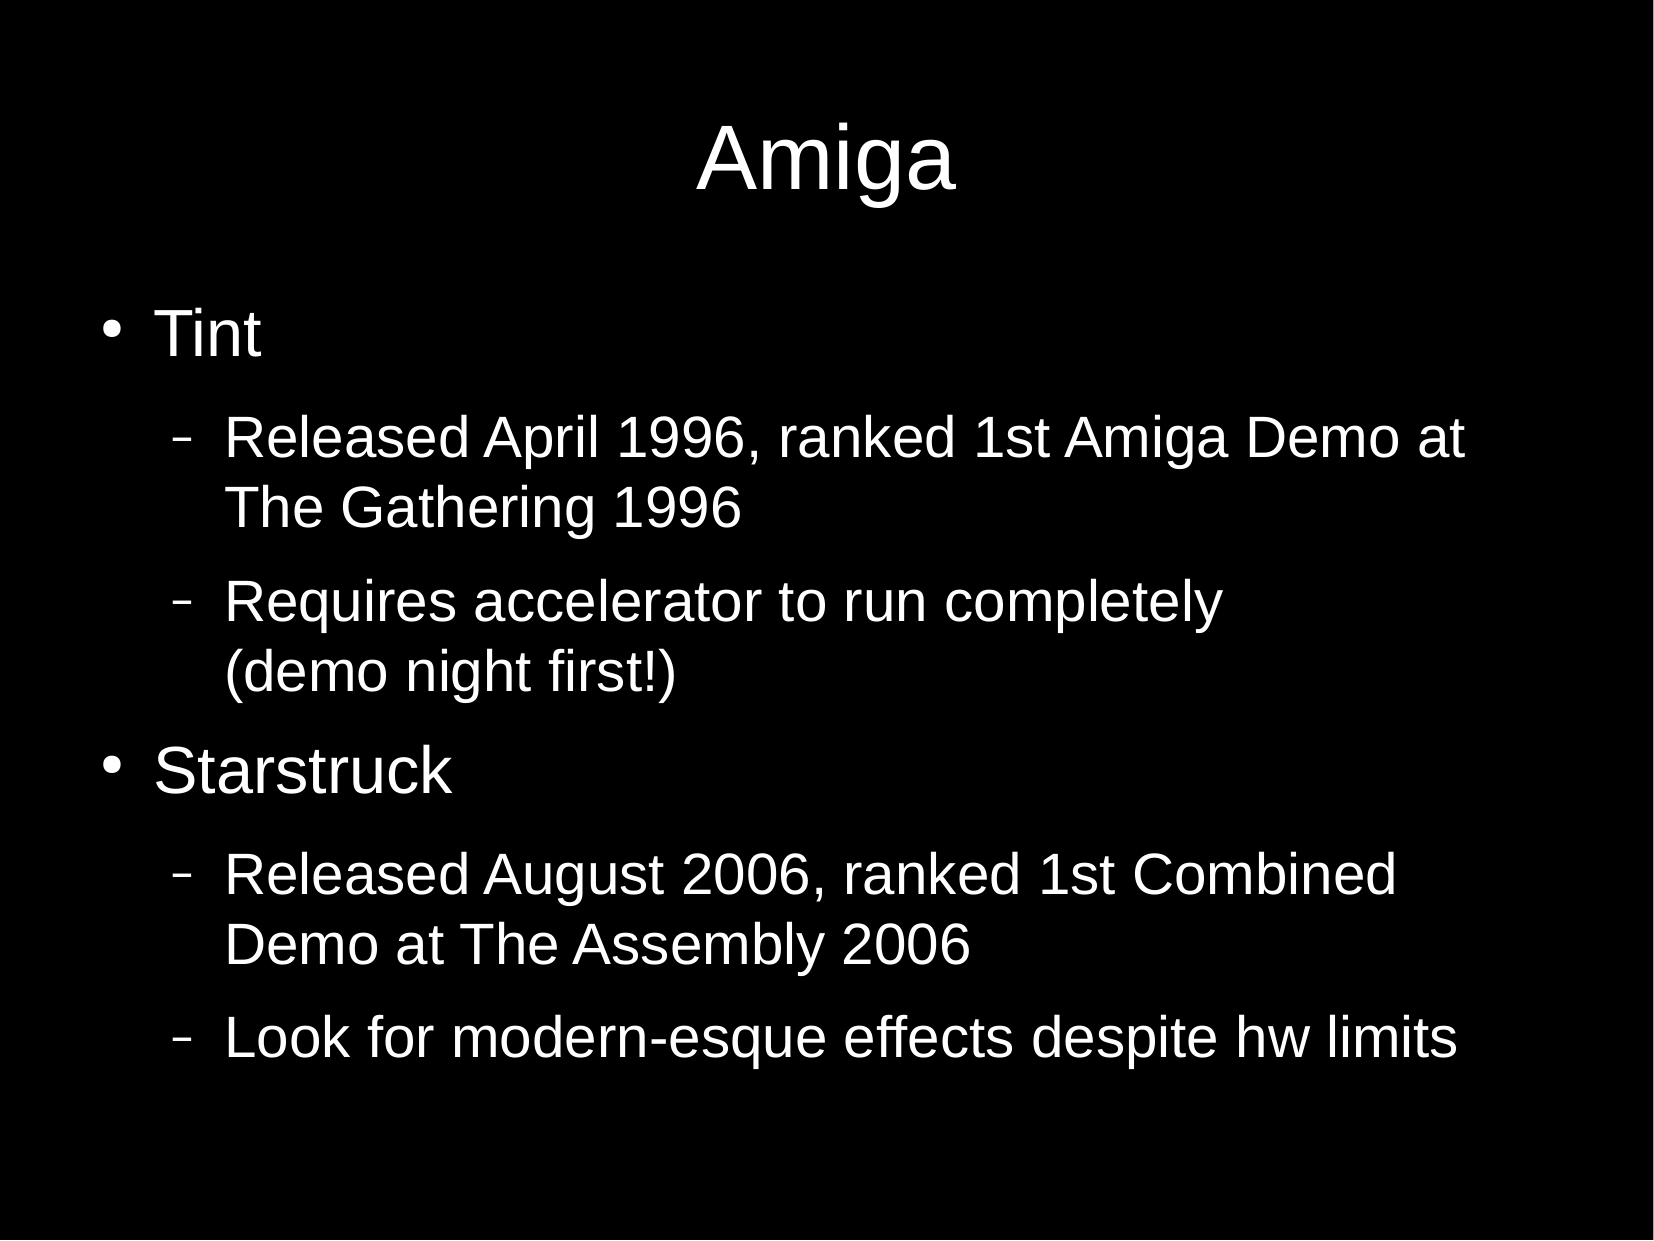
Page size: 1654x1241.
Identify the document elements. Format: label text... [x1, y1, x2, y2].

list Tint Released April 1996, ranked 1st Amiga Demo at The Gathering 1996 Requires accelerator to run completely (demo night first!) Starstruck Released August 2006, ranked 1st Combined Demo at The Assembly 2006 Look for modern-esque effects despite hw limits [82, 290, 1571, 1109]
title Amiga [82, 56, 1571, 249]
